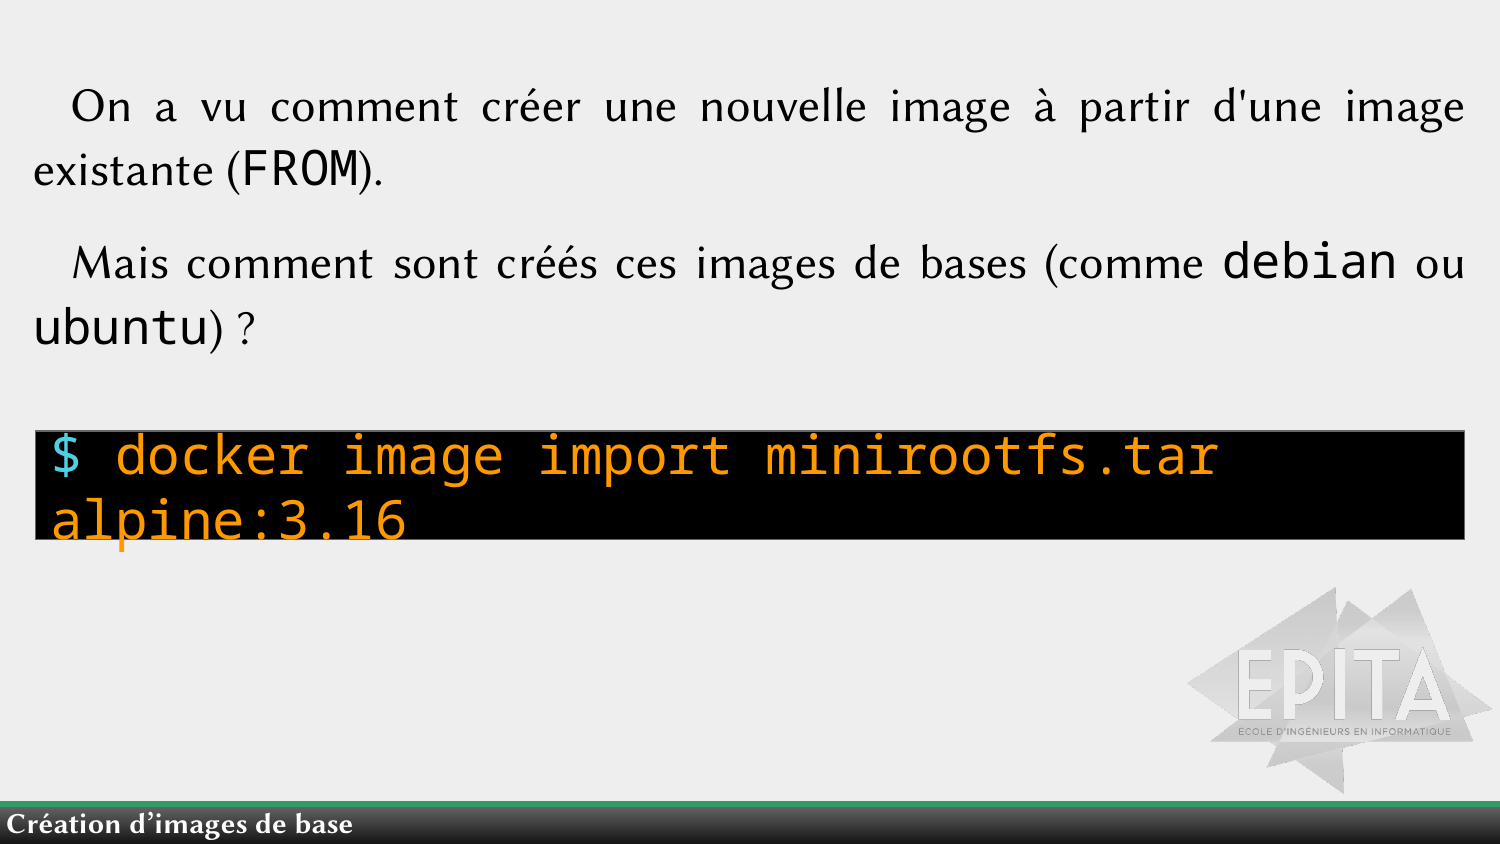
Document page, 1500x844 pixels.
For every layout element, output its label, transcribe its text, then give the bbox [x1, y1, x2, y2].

picture [1187, 587, 1492, 794]
list On a vu comment créer une nouvelle image à partir d'une image existante (FROM). Mais comment sont créés ces images de bases (comme debian ou ubuntu) ? [33, 76, 1467, 361]
title Création d’images de base [5, 801, 1075, 844]
text_box $ docker image import minirootfs.tar alpine:3.16 [35, 431, 1465, 540]
